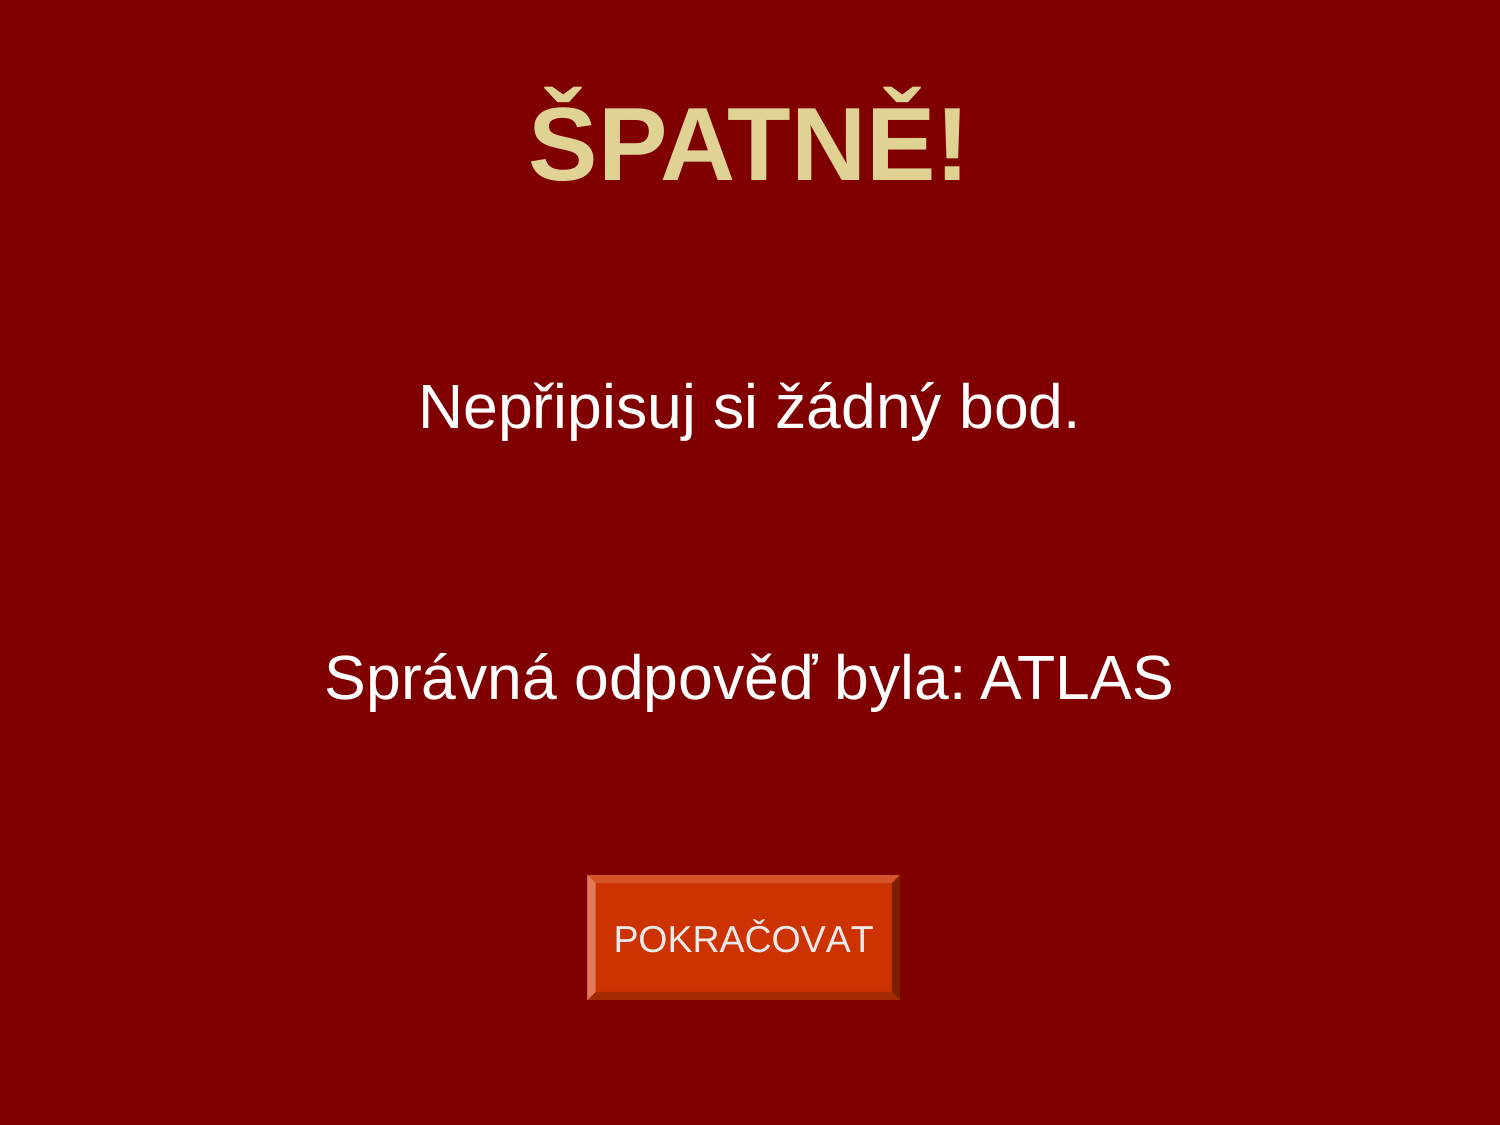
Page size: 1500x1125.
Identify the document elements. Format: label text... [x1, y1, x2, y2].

title ŠPATNĚ! [75, 45, 1426, 233]
table_cell 2 [589, 875, 899, 884]
text_box POKRAČOVAT [596, 884, 891, 991]
list Nepřipisuj si žádný bod. Správná odpověď byla: ATLAS [24, 262, 1476, 1006]
